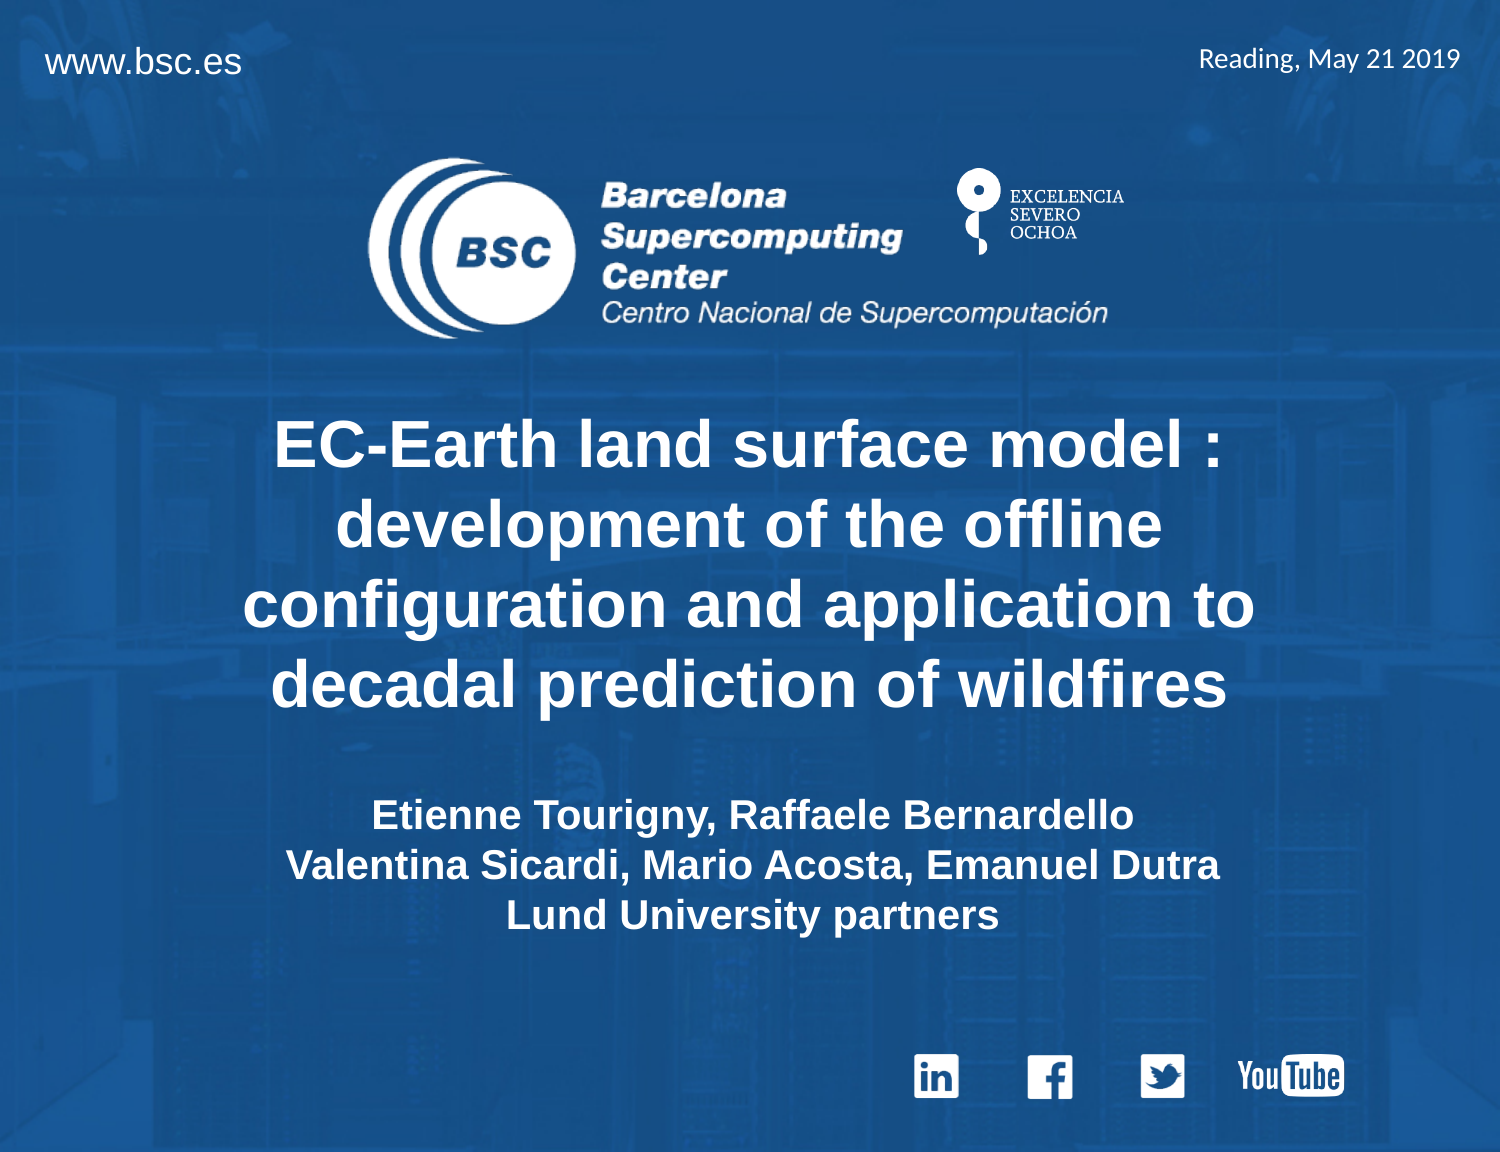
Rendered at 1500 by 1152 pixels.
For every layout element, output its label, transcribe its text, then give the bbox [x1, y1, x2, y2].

text_box Reading, May 21 2019 [1074, 32, 1476, 101]
picture [0, 0, 1500, 1152]
text_box EC-Earth land surface model : development of the offline configuration and application to decadal prediction of wildfires [112, 357, 1388, 605]
text_box Etienne Tourigny, Raffaele Bernardello Valentina Sicardi, Mario Acosta, Emanuel Dutra Lund University partners [221, 780, 1285, 863]
